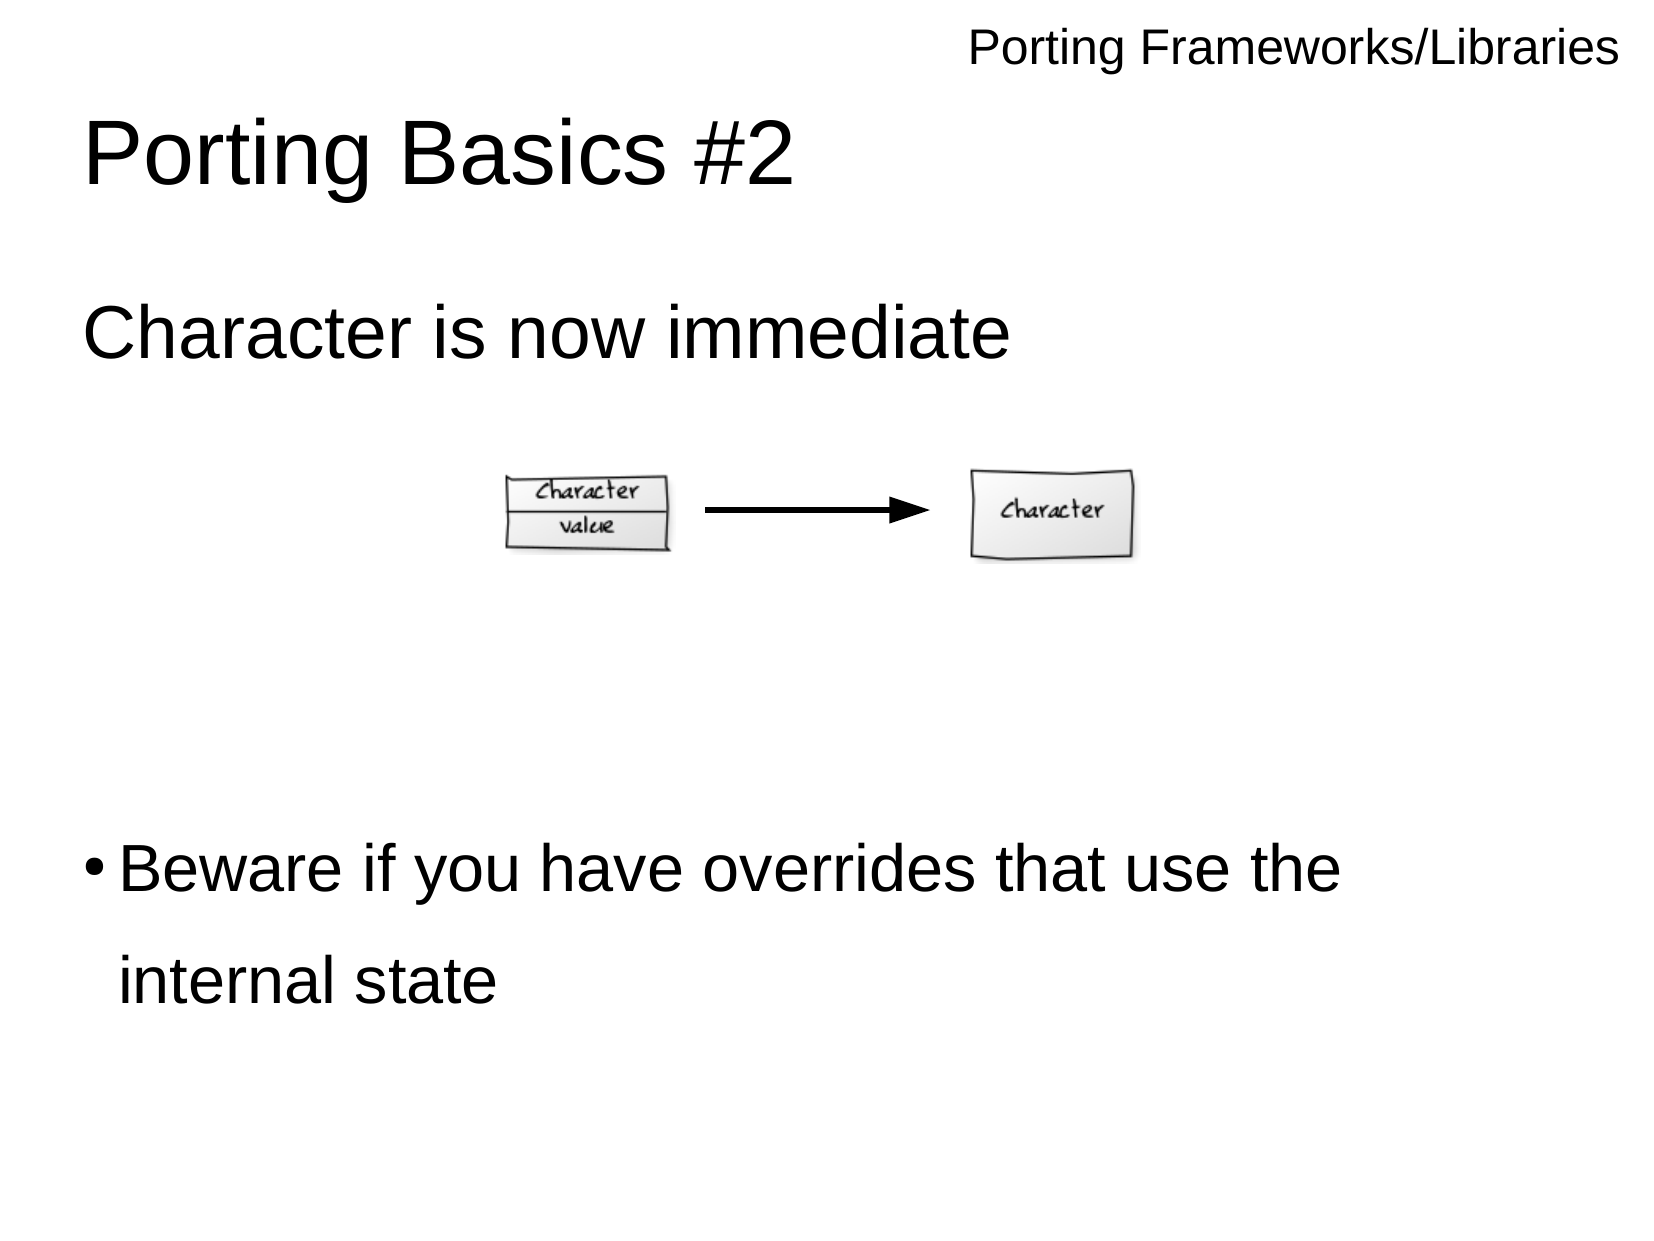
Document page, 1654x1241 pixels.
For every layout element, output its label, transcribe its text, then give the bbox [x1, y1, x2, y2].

picture [498, 469, 676, 556]
text_box Porting Frameworks/Libraries [952, 19, 1636, 76]
subtitle Character is now immediate Beware if you have overrides that use the internal state [82, 290, 1571, 1019]
title Porting Basics #2 [82, 49, 1571, 257]
picture [963, 464, 1141, 564]
